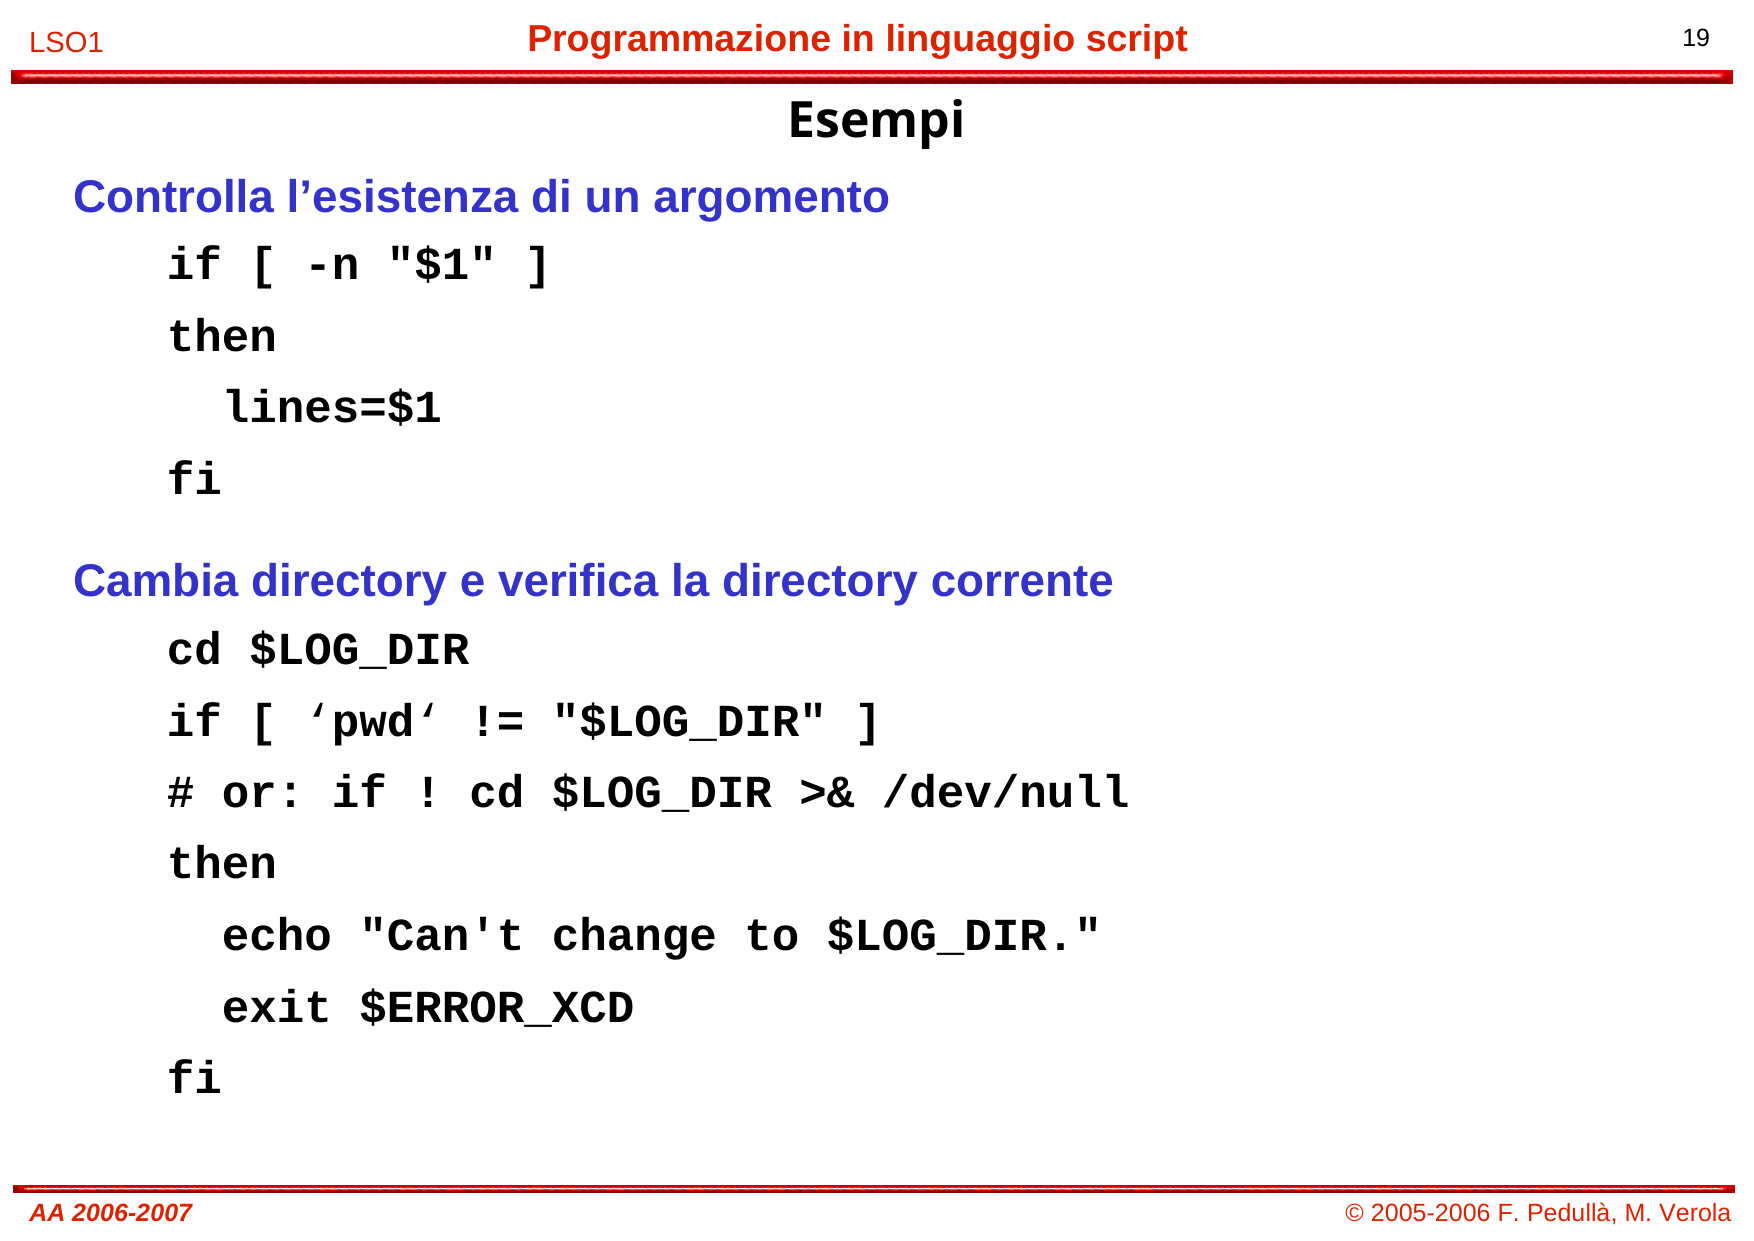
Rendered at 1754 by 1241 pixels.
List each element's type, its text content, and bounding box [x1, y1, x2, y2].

list Controlla l’esistenza di un argomento if [ -n "$1" ] then lines=$1 fi Cambia directory e verifica la directory corrente cd $LOG_DIR if [ ‘pwd‘ != "$LOG_DIR" ] # or: if ! cd $LOG_DIR >& /dev/null then echo "Can't change to $LOG_DIR." exit $ERROR_XCD fi [58, 165, 1696, 1118]
title Esempi [761, 72, 992, 165]
picture [11, 70, 1733, 84]
picture [13, 1185, 1735, 1193]
